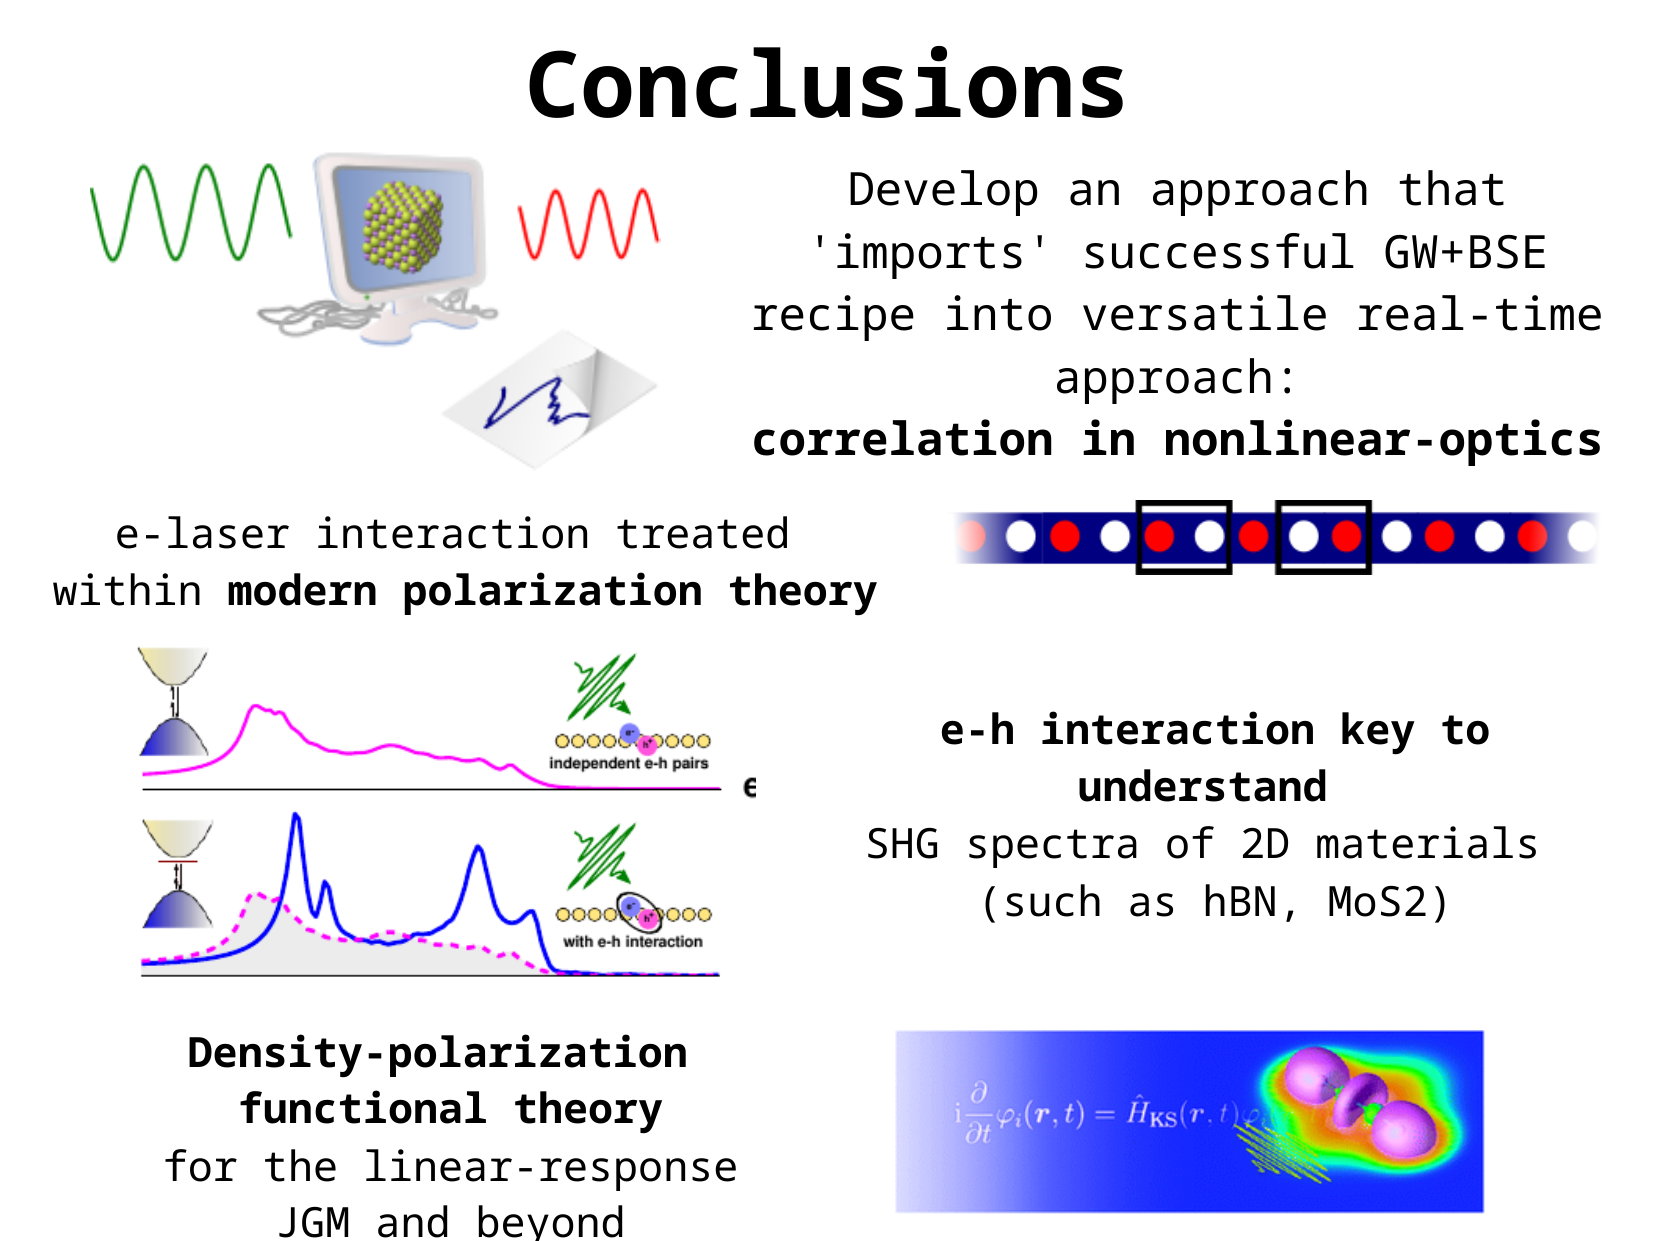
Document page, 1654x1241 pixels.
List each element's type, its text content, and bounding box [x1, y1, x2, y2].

picture [90, 140, 661, 471]
text_box e-laser interaction treated within modern polarization theory [30, 496, 901, 606]
text_box Density-polarization functional theory for the linear-response JGM and beyond [45, 1014, 856, 1219]
title Conclusions [0, 29, 1621, 136]
picture [93, 623, 756, 991]
text_box Develop an approach that 'imports' successful GW+BSE recipe into versatile real-time approach: correlation in nonlinear-optics [720, 149, 1636, 429]
text_box e-h interaction key to understand SHG spectra of 2D materials (such as hBN, MoS2) [810, 692, 1621, 897]
picture [945, 500, 1610, 576]
picture [894, 1029, 1486, 1216]
